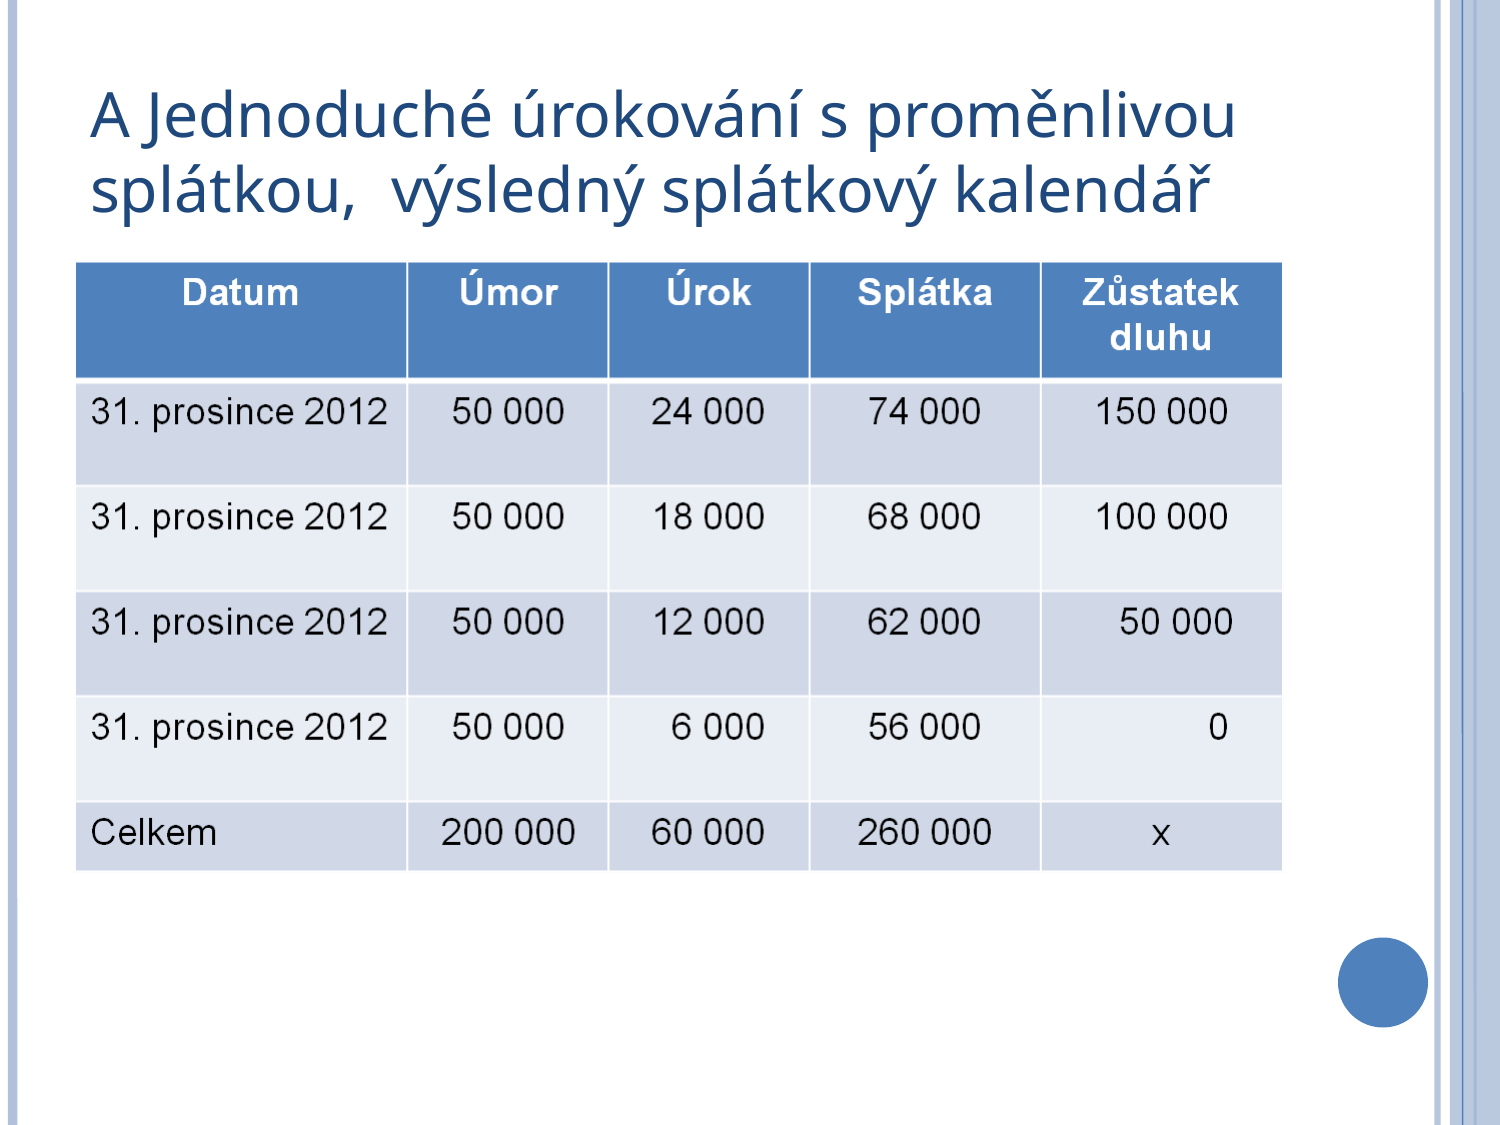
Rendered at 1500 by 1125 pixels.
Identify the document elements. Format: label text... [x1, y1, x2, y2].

picture [63, 250, 1295, 883]
title A Jednoduché úrokování s proměnlivou splátkou, výsledný splátkový kalendář [75, 45, 1300, 233]
